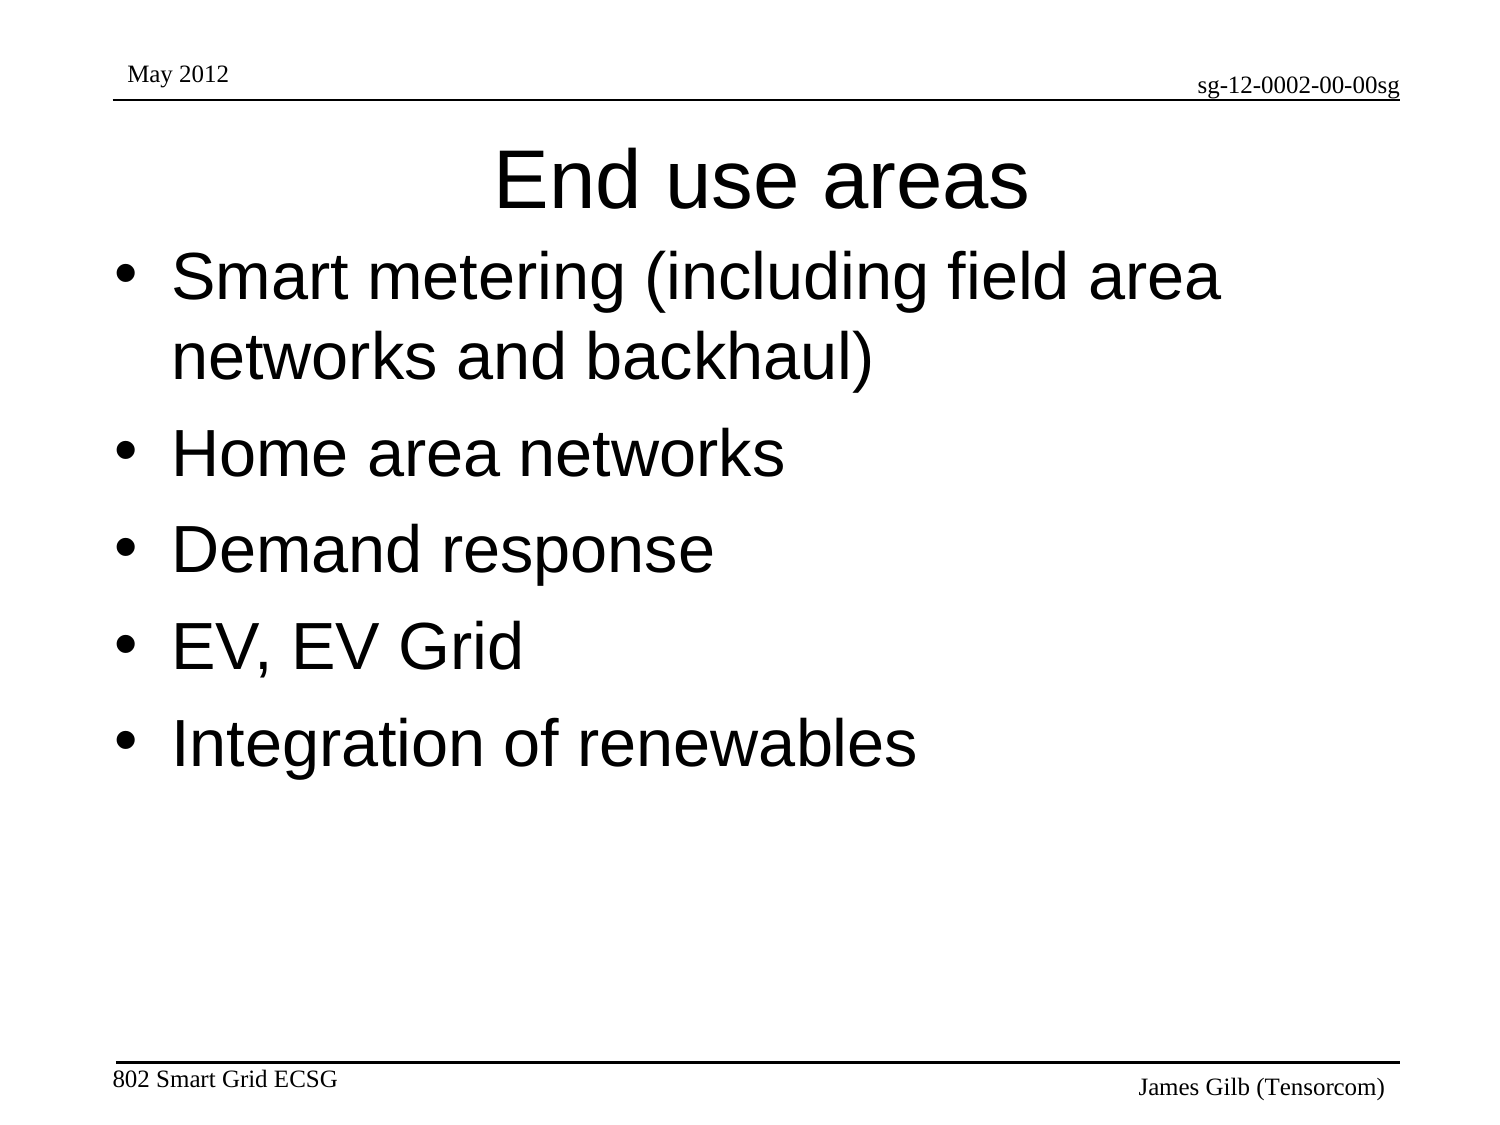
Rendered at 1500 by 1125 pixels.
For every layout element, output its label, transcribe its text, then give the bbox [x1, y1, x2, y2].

title End use areas [125, 112, 1401, 238]
list Smart metering (including field area networks and backhaul) Home area networks Demand response EV, EV Grid Integration of renewables [99, 224, 1375, 968]
